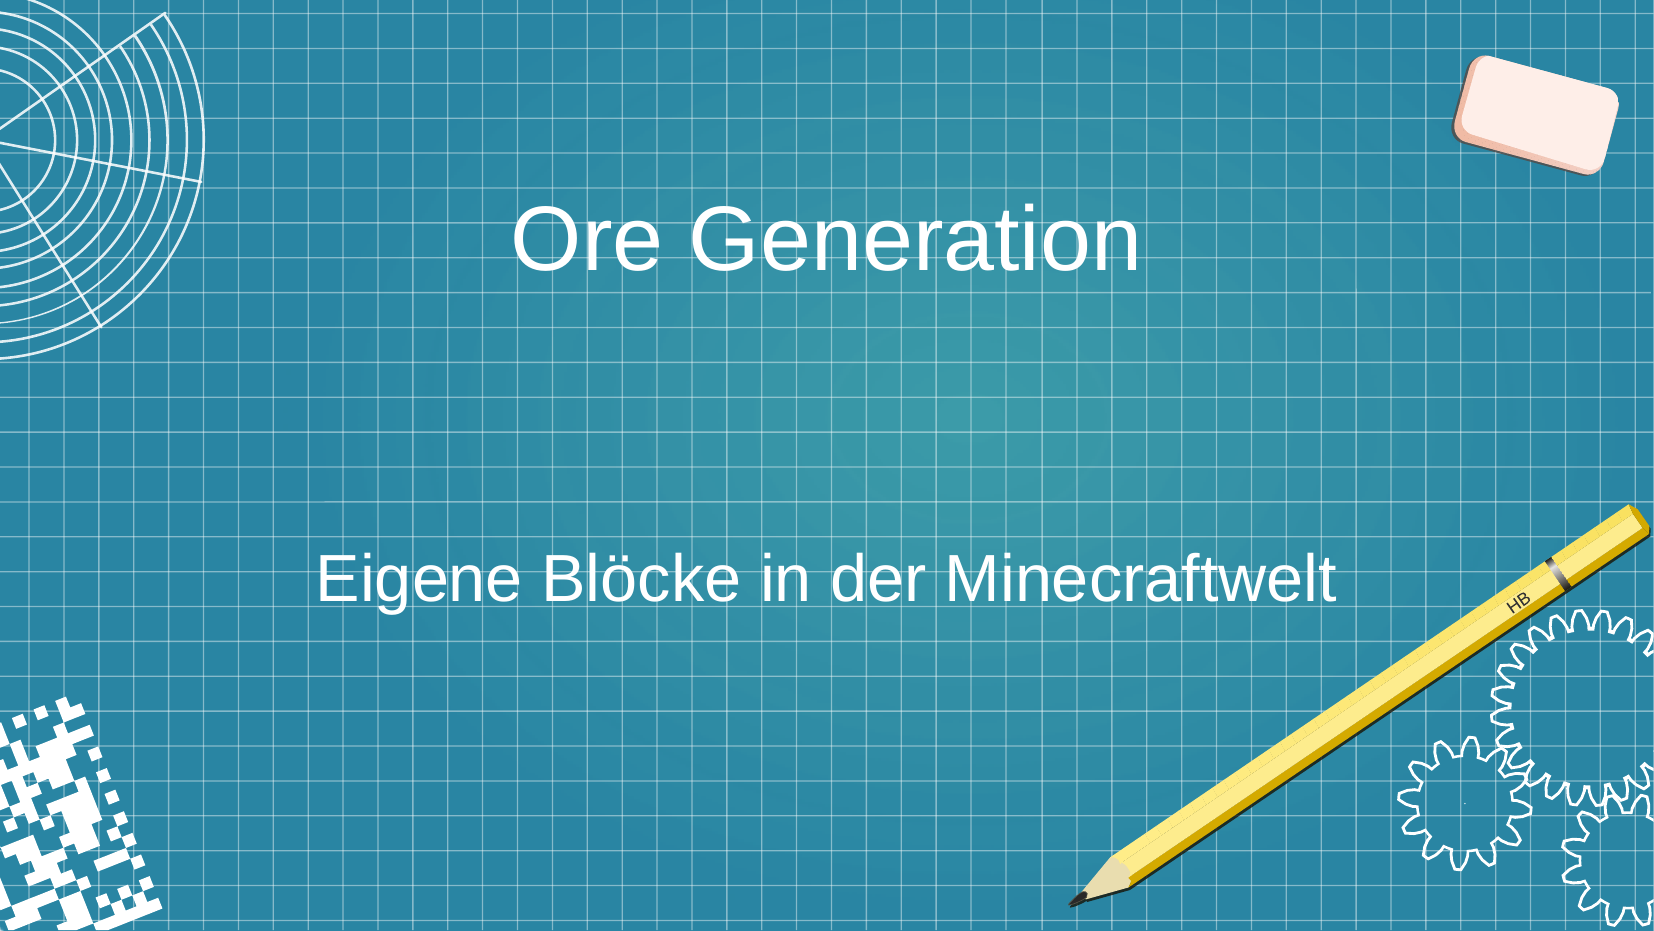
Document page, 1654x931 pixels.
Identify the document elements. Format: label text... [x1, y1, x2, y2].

title Ore Generation [82, 132, 1571, 346]
subtitle Eigene Blöcke in der Minecraftwelt [82, 389, 1571, 842]
